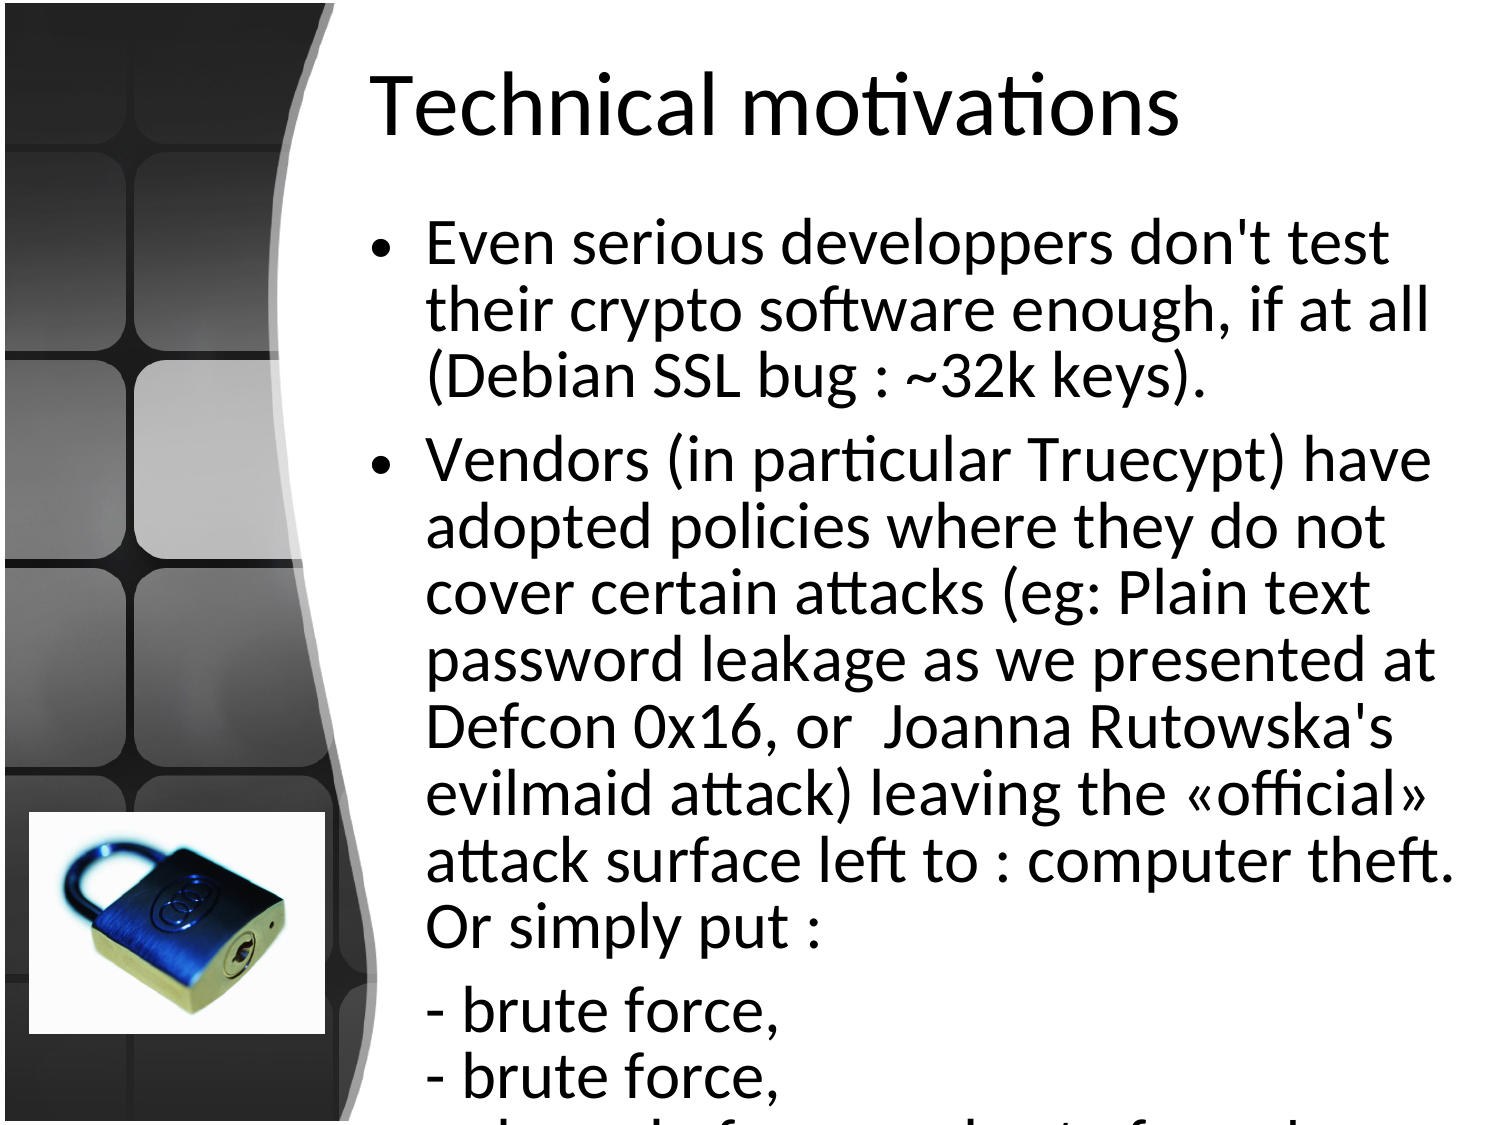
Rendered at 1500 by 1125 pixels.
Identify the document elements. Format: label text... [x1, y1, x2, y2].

list Even serious developpers don't test their crypto software enough, if at all (Debian SSL bug : ~32k keys). Vendors (in particular Truecypt) have adopted policies where they do not cover certain attacks (eg: Plain text password leakage as we presented at Defcon 0x16, or Joanna Rutowska's evilmaid attack) leaving the «official» attack surface left to : computer theft. Or simply put : - brute force, - brute force, - oh, and of course, brute force ! [354, 206, 1477, 1093]
title Technical motivations [354, 19, 1440, 206]
picture [0, 0, 1500, 1125]
